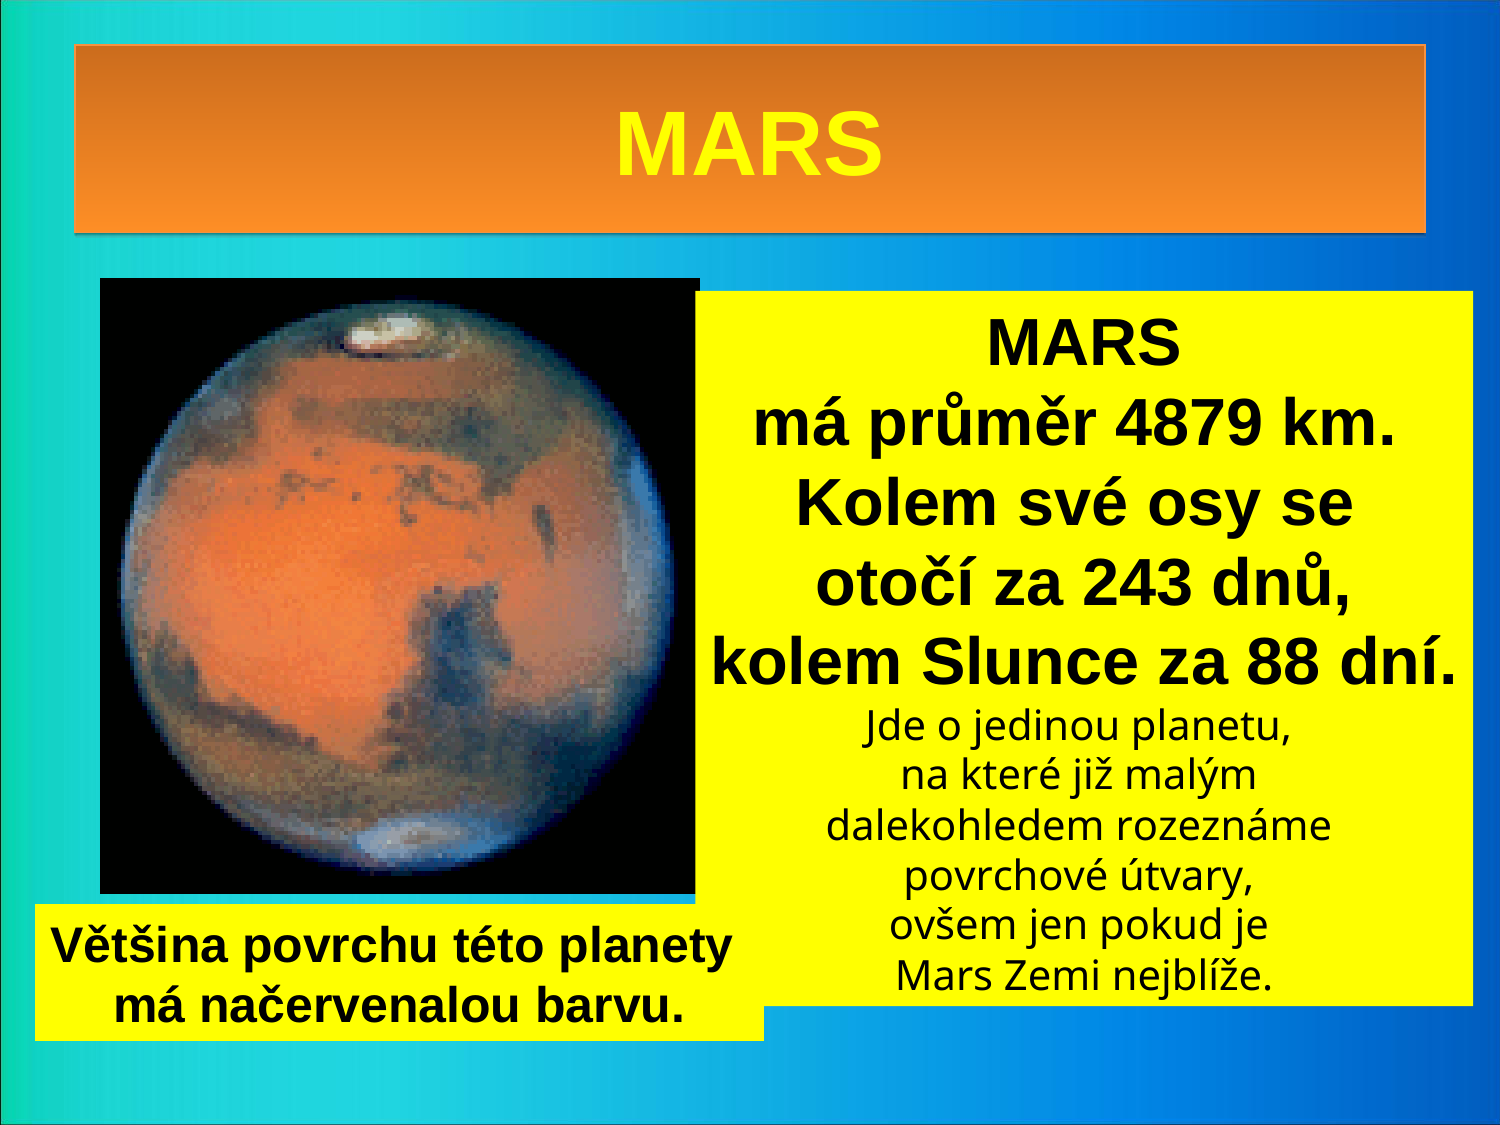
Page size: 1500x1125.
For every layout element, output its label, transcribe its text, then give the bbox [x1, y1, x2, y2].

text_box MARS má průměr 4879 km. Kolem své osy se otočí za 243 dnů, kolem Slunce za 88 dní. Jde o jedinou planetu, na které již malým dalekohledem rozeznáme povrchové útvary, ovšem jen pokud je Mars Zemi nejblíže. [695, 290, 1474, 1007]
picture [0, 0, 1500, 1125]
text_box Většina povrchu této planety má načervenalou barvu. [35, 904, 764, 1041]
title MARS [75, 45, 1426, 233]
